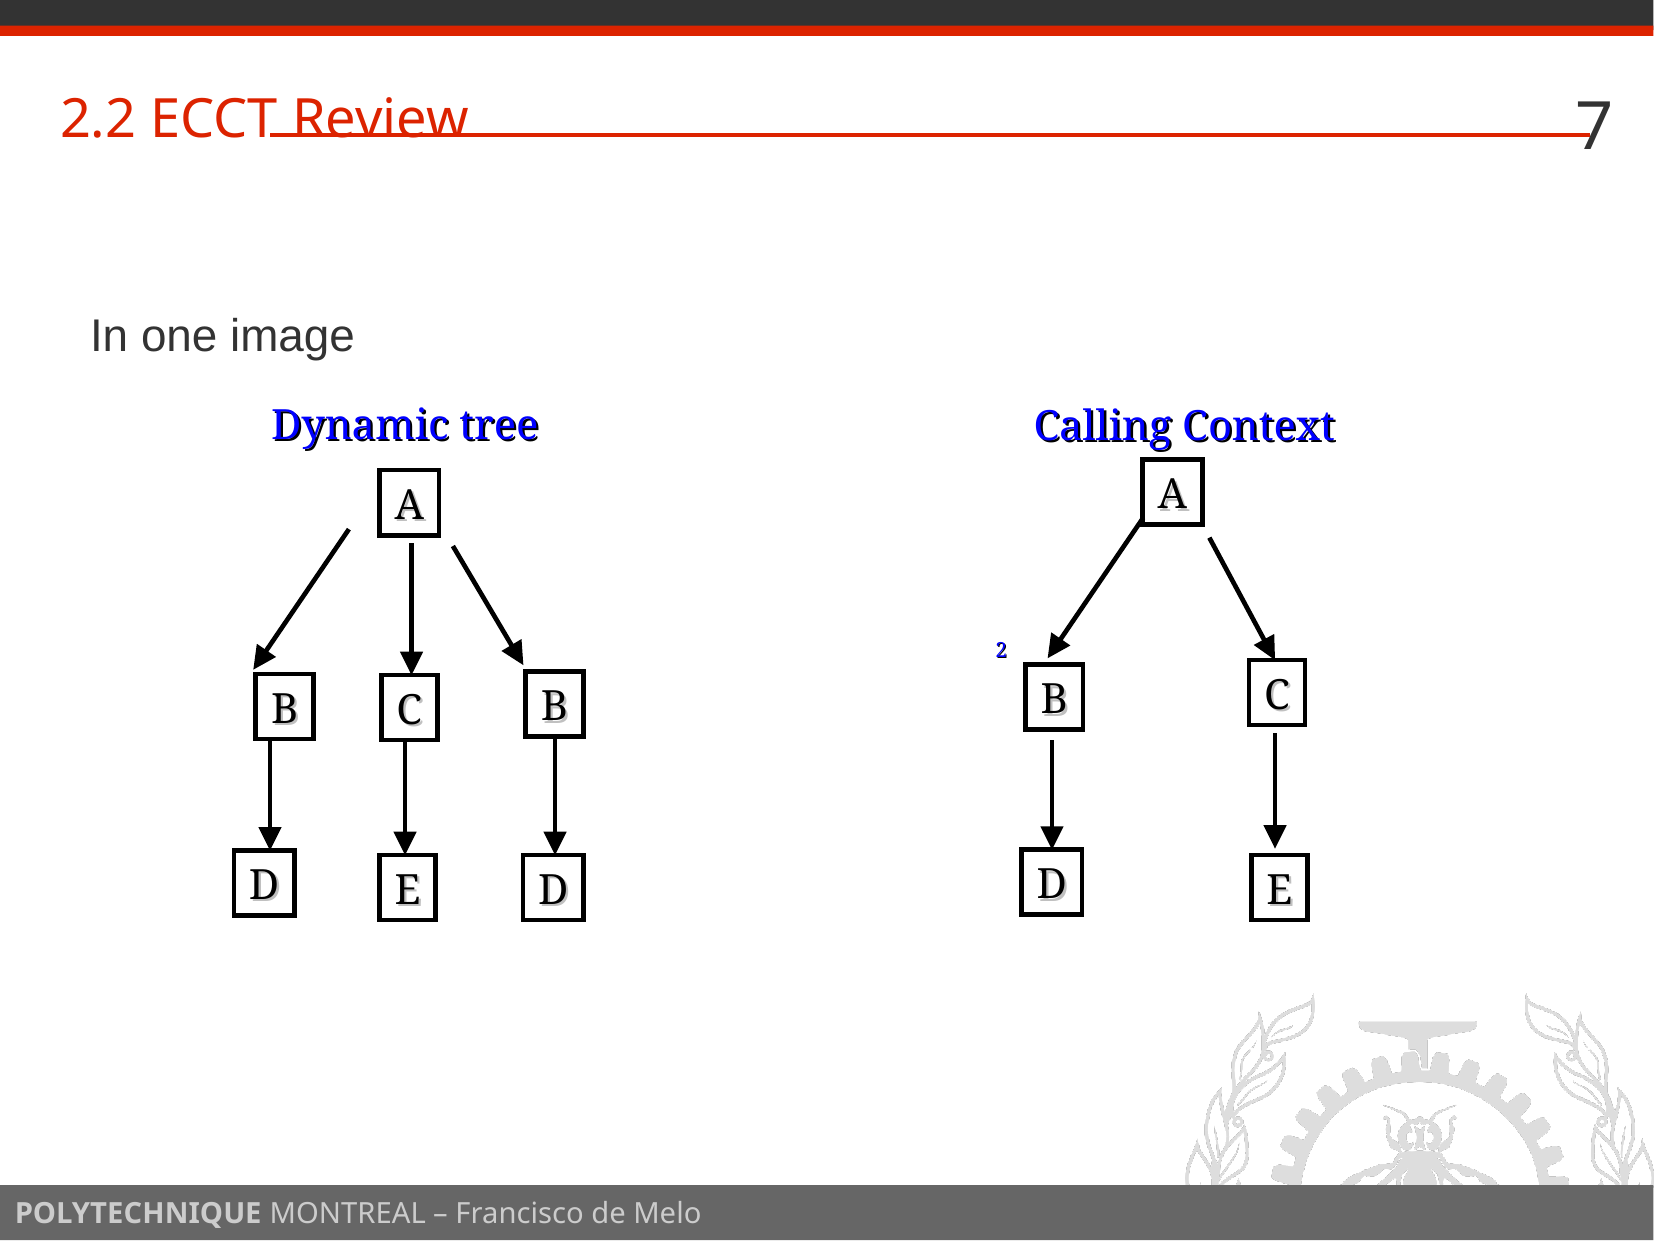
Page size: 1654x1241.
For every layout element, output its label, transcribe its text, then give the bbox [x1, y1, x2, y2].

text_box 2.2 ECCT Review [60, 15, 1456, 181]
text_box D [233, 850, 295, 916]
text_box [0, 0, 1654, 36]
text_box E [379, 855, 436, 921]
text_box B [1025, 664, 1083, 730]
text_box In one image [90, 224, 1486, 421]
text_box E [1251, 855, 1308, 921]
text_box D [1021, 849, 1083, 915]
text_box B [255, 673, 314, 740]
text_box A [379, 470, 440, 536]
text_box Dynamic tree [255, 421, 554, 456]
picture [1185, 968, 1654, 1185]
text_box D [522, 855, 584, 921]
text_box 2 [980, 629, 1022, 670]
text_box A [1142, 459, 1203, 525]
text_box Calling Context [1018, 421, 1351, 457]
text_box POLYTECHNIQUE MONTREAL – Francisco de Melo [0, 1185, 1654, 1241]
text_box B [525, 671, 584, 737]
text_box C [381, 675, 438, 741]
text_box C [1249, 660, 1306, 726]
text_box 7 [1575, 30, 1654, 173]
